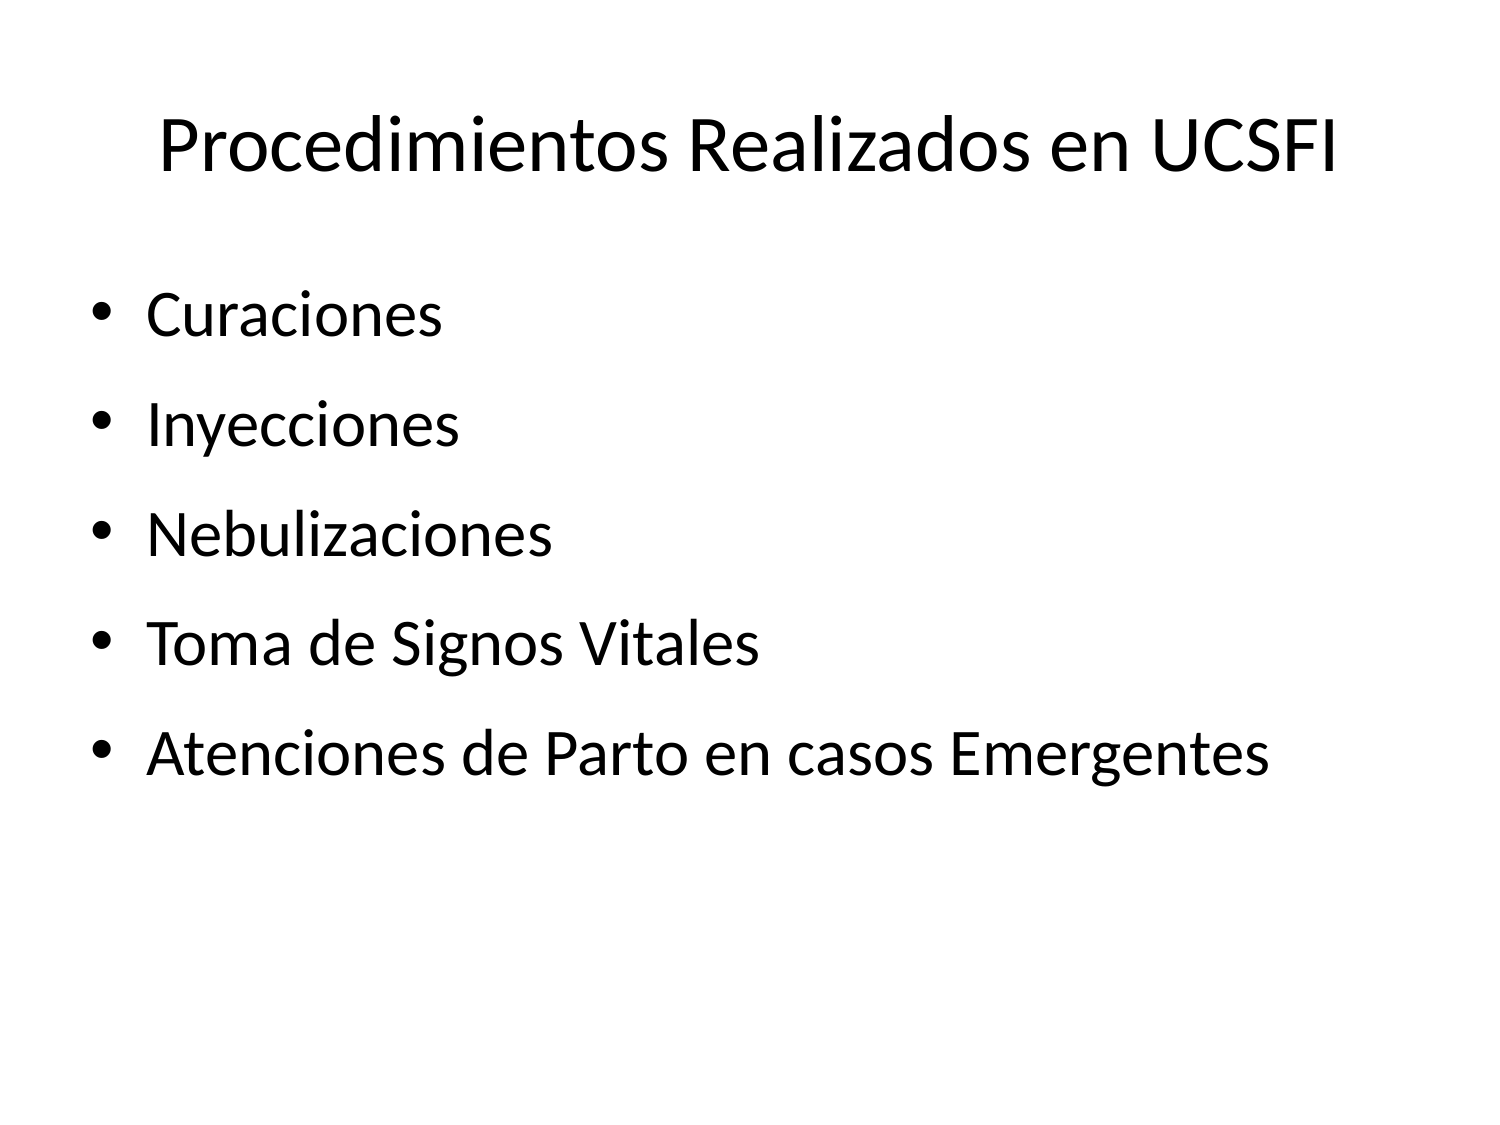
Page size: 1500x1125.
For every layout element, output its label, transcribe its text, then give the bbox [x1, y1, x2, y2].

title Procedimientos Realizados en UCSFI [75, 45, 1425, 233]
list Curaciones Inyecciones Nebulizaciones Toma de Signos Vitales Atenciones de Parto en casos Emergentes [75, 262, 1425, 1005]
